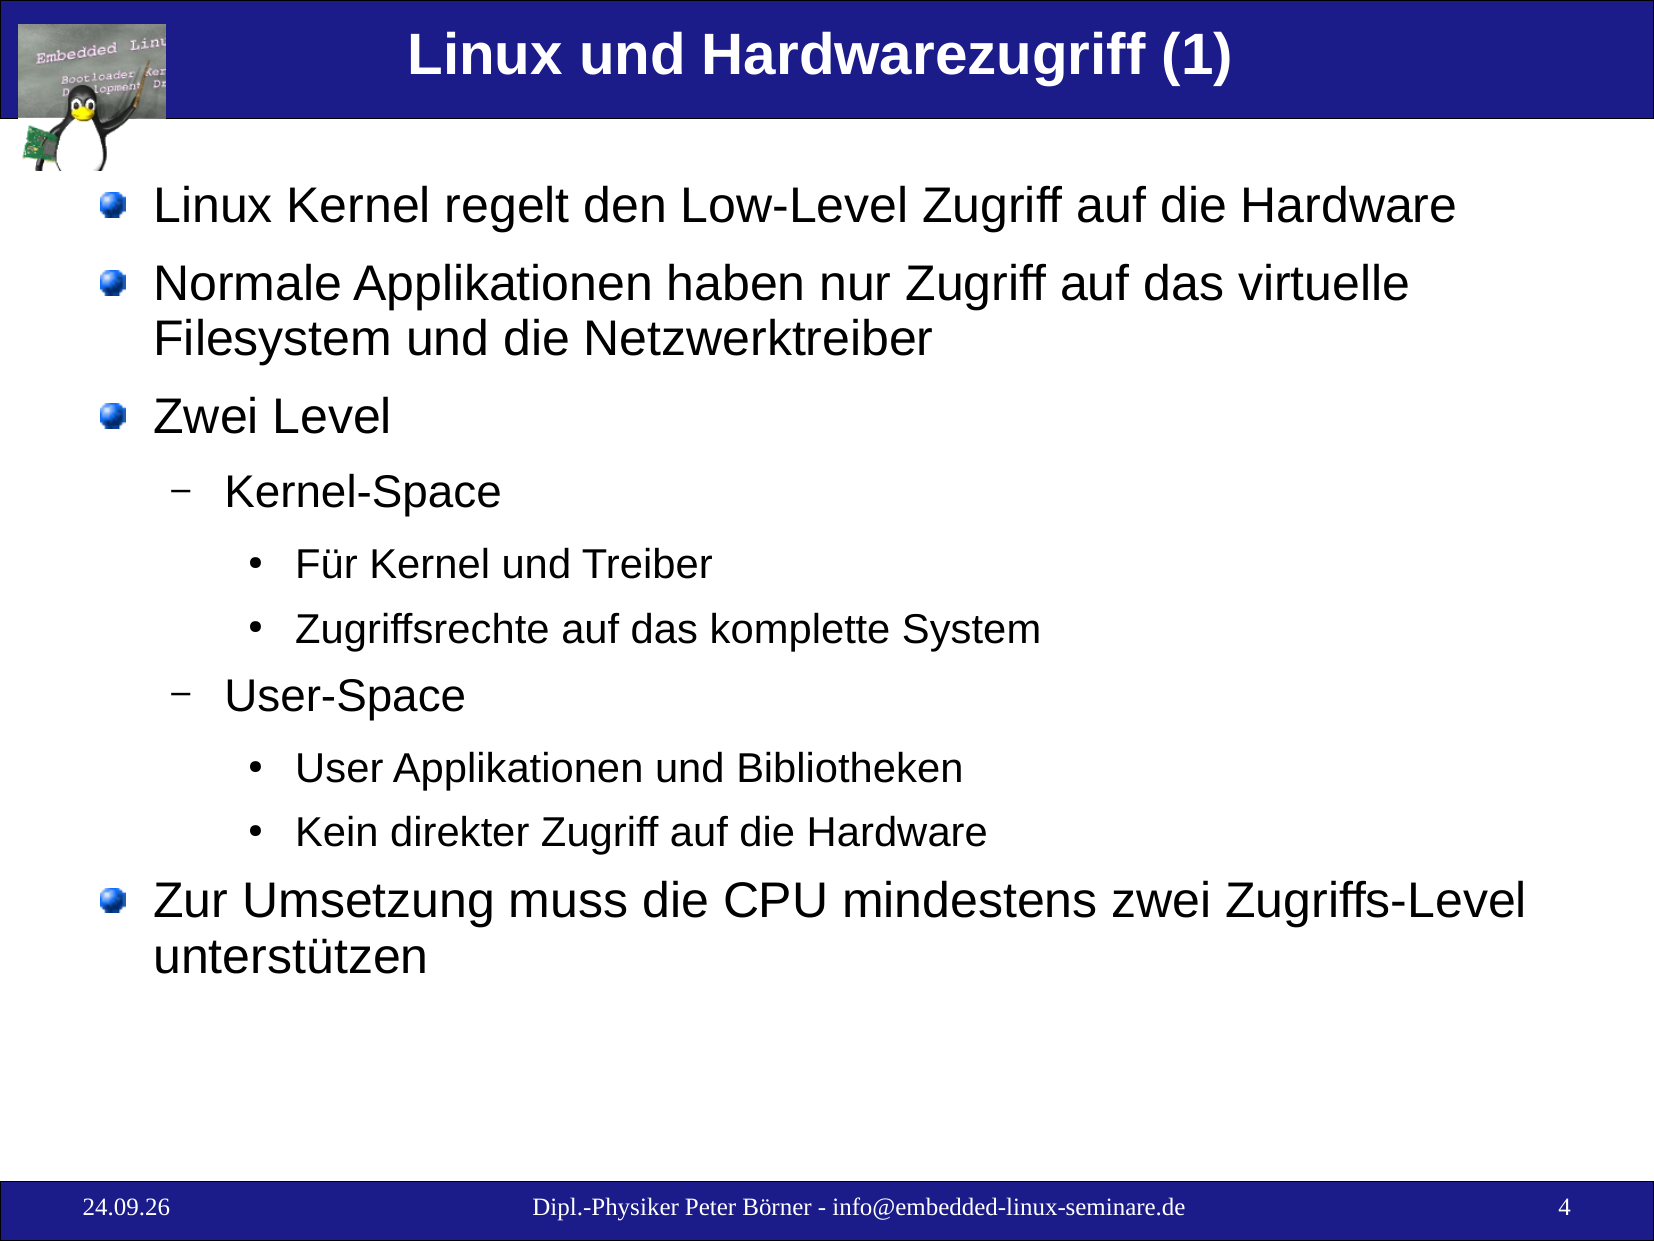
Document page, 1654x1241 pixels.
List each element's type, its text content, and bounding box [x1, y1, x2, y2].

title Linux und Hardwarezugriff (1) [76, 19, 1565, 89]
picture [18, 24, 166, 171]
list Linux Kernel regelt den Low-Level Zugriff auf die Hardware Normale Applikationen haben nur Zugriff auf das virtuelle Filesystem und die Netzwerktreiber Zwei Level Kernel-Space Für Kernel und Treiber Zugriffsrechte auf das komplette System User-Space User Applikationen und Bibliotheken Kein direkter Zugriff auf die Hardware Zur Umsetzung muss die CPU mindestens zwei Zugriffs-Level unterstützen [82, 177, 1571, 1144]
